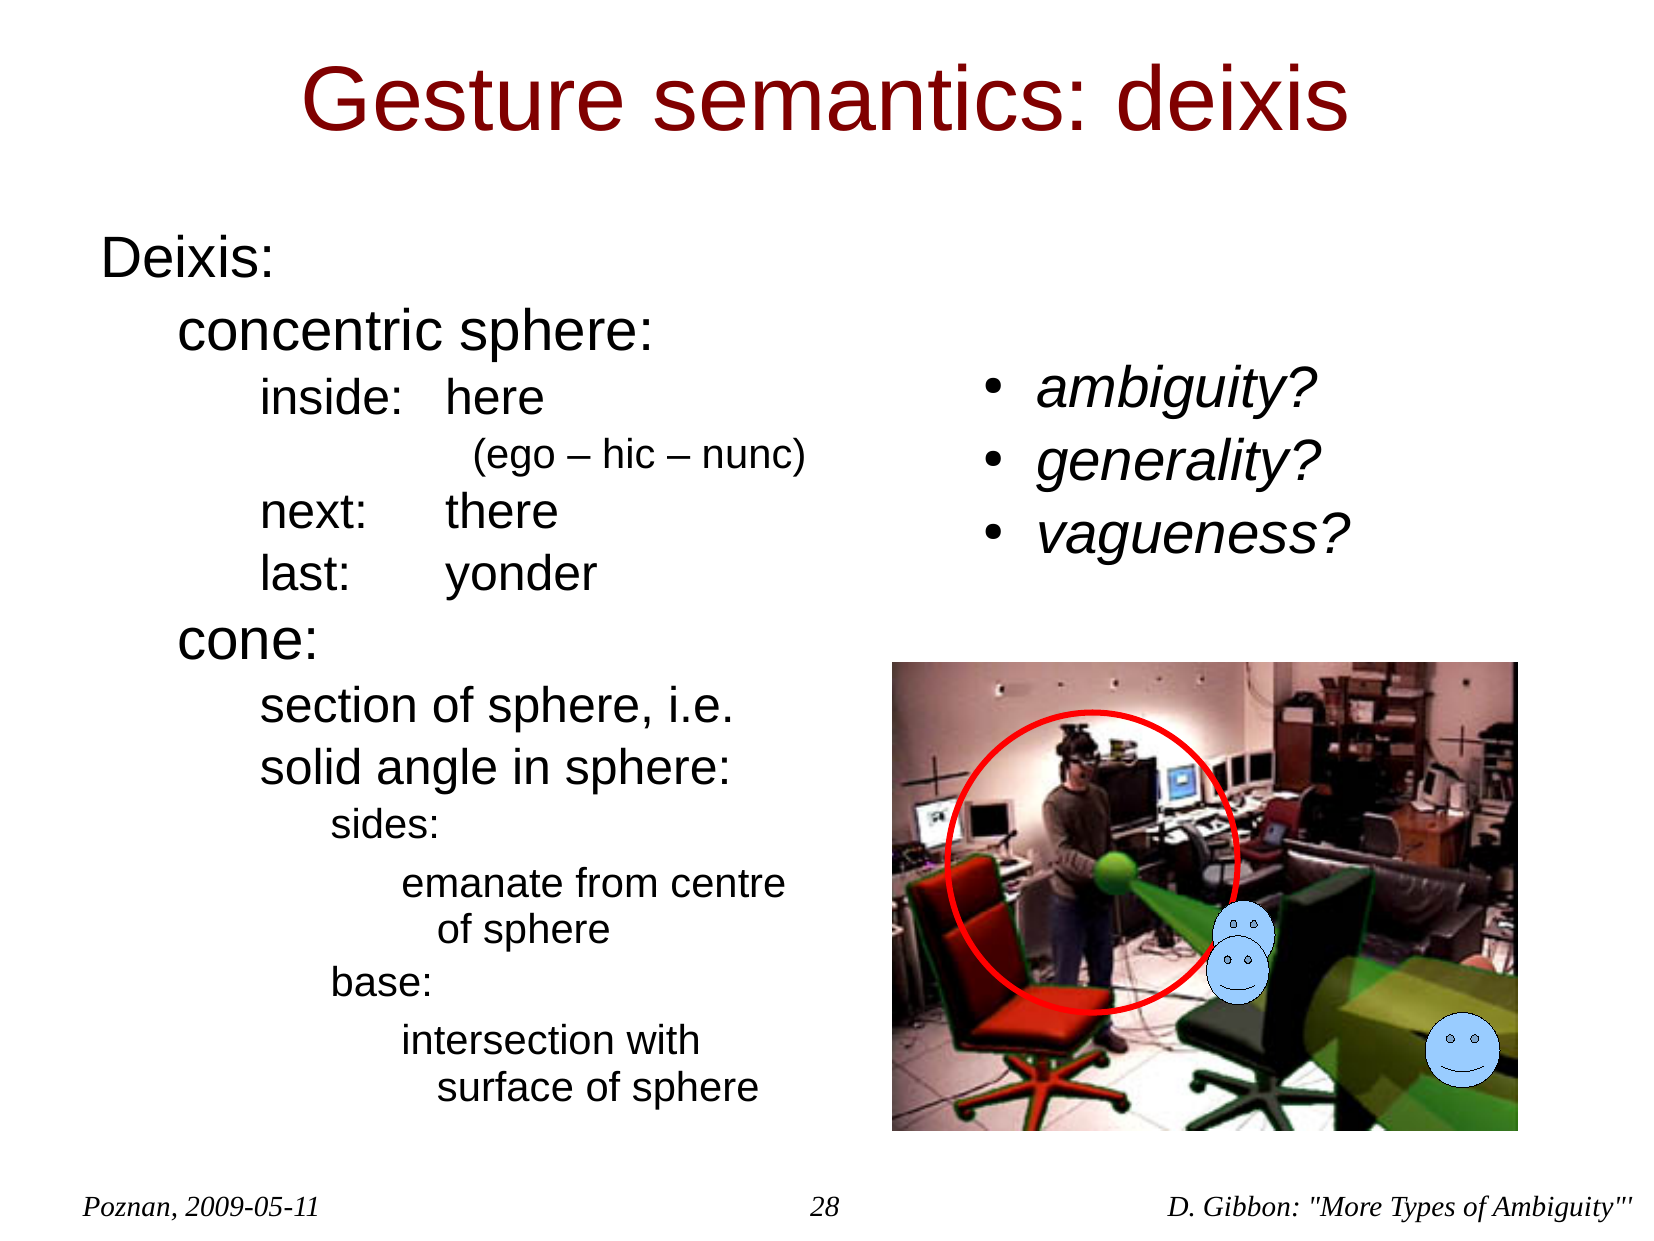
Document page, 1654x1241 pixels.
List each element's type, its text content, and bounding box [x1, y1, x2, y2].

list Deixis: concentric sphere: inside: here (ego – hic – nunc) next: there last: yonder cone: section of sphere, i.e. solid angle in sphere: sides: emanate from centre of sphere base: intersection with surface of sphere [82, 225, 829, 1241]
text_box [1206, 900, 1276, 1005]
list ambiguity? generality? vagueness? [965, 354, 1566, 618]
title Gesture semantics: deixis [0, 23, 1653, 174]
text_box [1425, 1012, 1501, 1088]
picture [892, 662, 1518, 1131]
